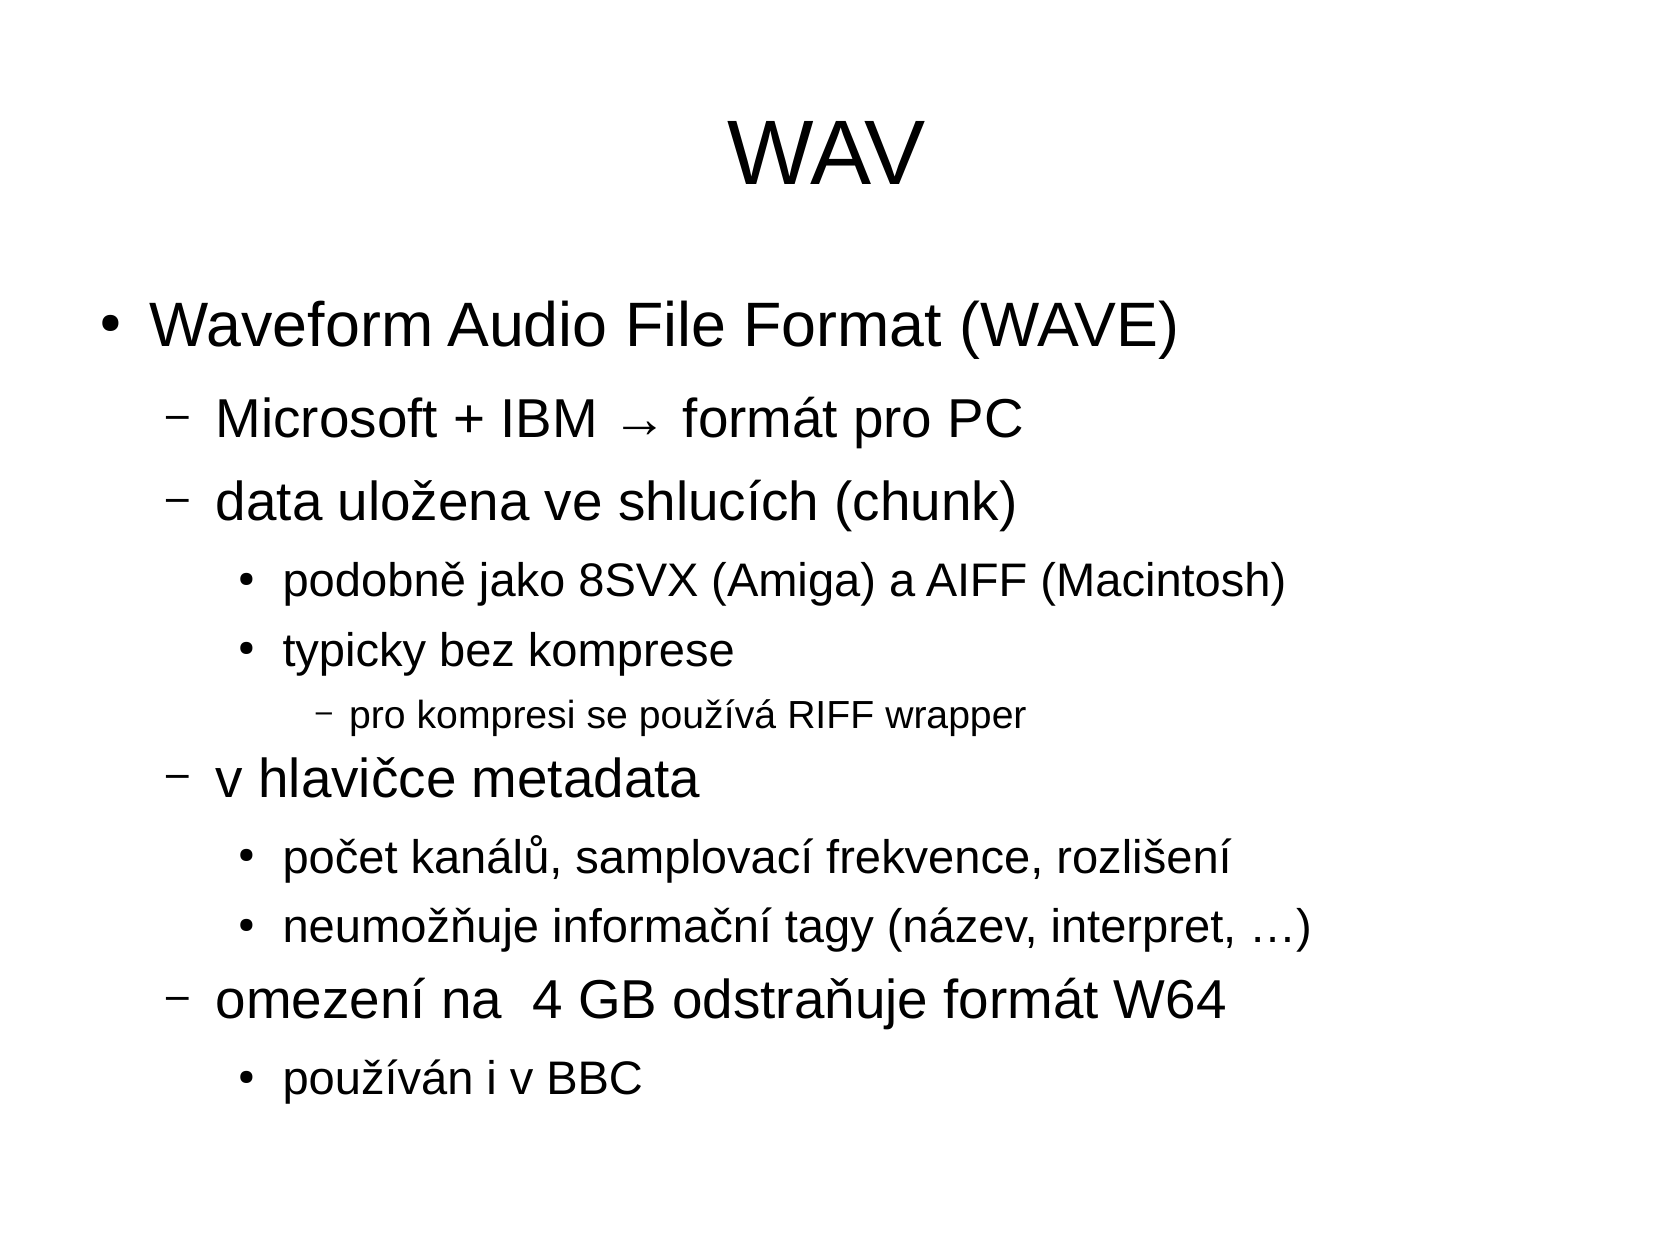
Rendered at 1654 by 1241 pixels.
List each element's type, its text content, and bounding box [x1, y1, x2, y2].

title WAV [82, 49, 1571, 257]
list Waveform Audio File Format (WAVE) Microsoft + IBM → formát pro PC data uložena ve shlucích (chunk) podobně jako 8SVX (Amiga) a AIFF (Macintosh) typicky bez komprese pro kompresi se používá RIFF wrapper v hlavičce metadata počet kanálů, samplovací frekvence, rozlišení neumožňuje informační tagy (název, interpret, …) omezení na 4 GB odstraňuje formát W64 používán i v BBC [82, 290, 1571, 1109]
